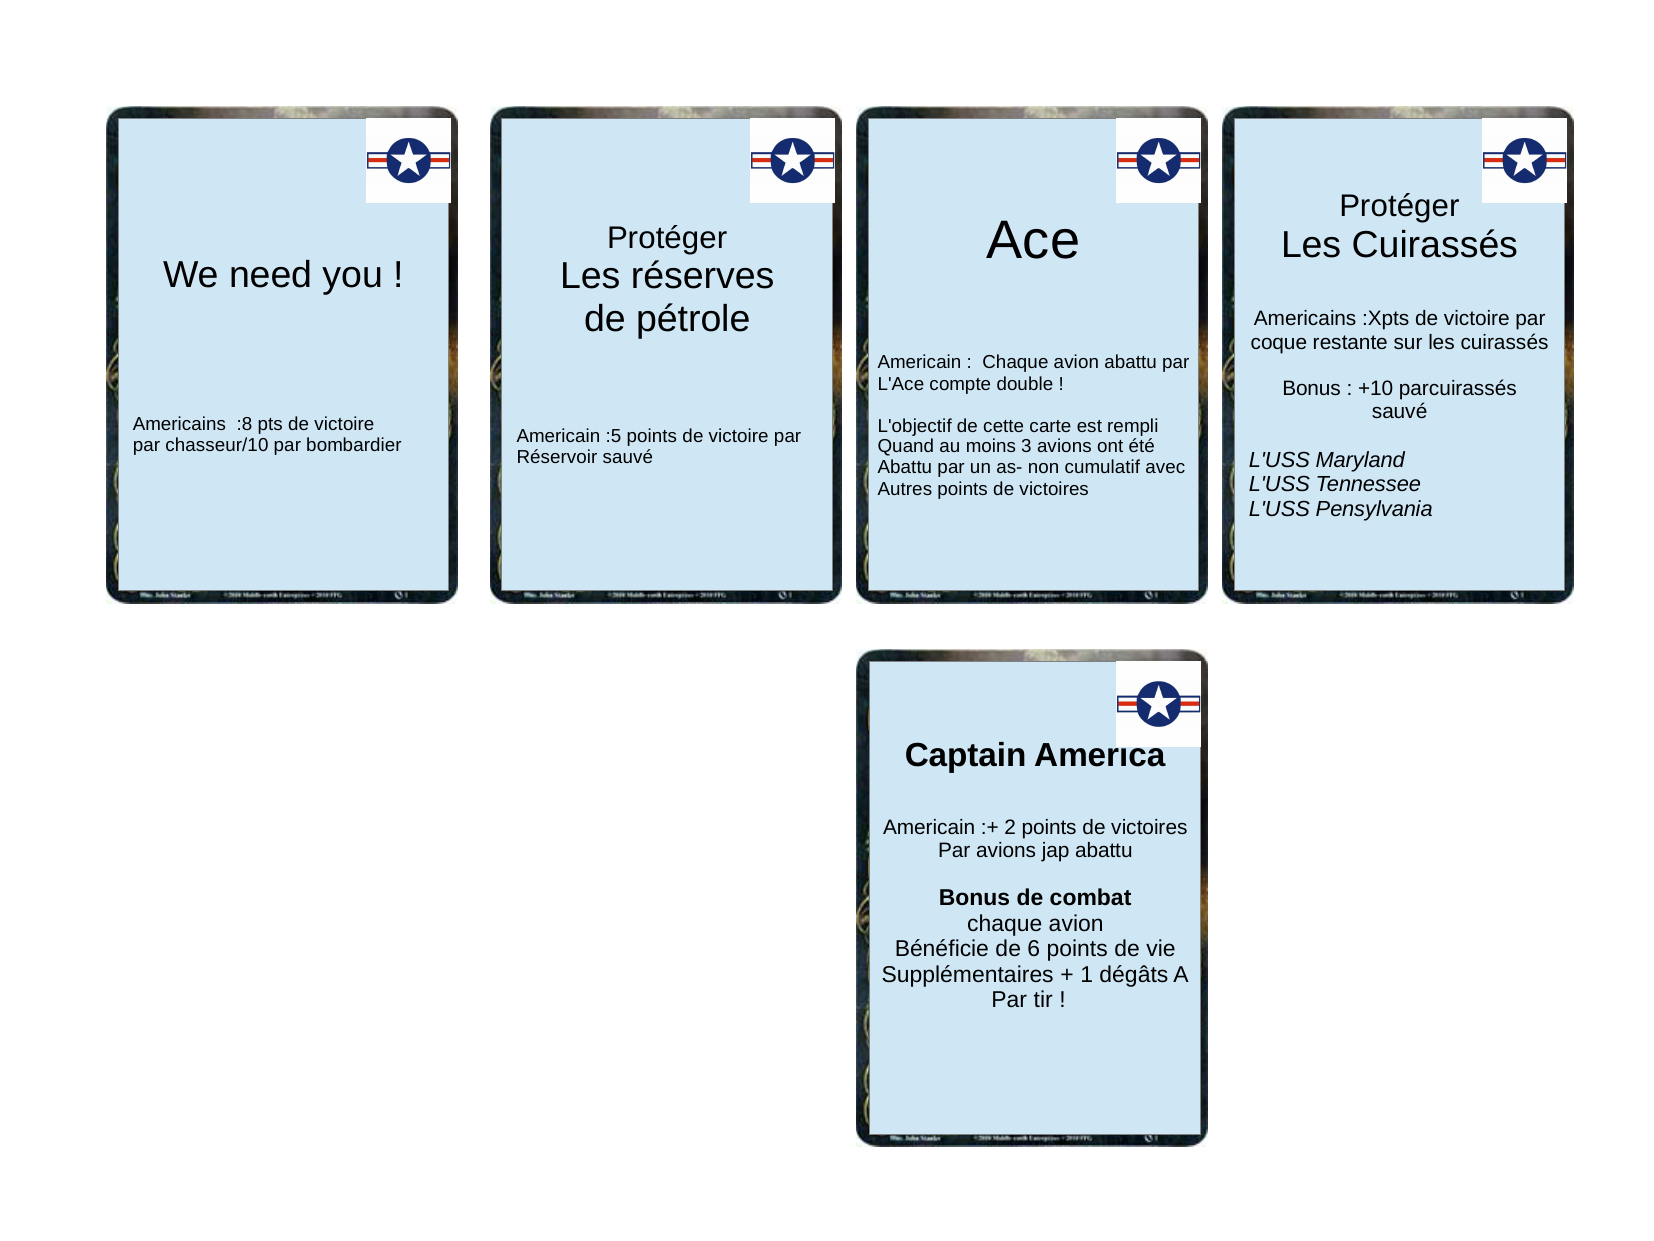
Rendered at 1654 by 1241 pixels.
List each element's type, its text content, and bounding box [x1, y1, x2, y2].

picture [1222, 106, 1574, 604]
picture [106, 106, 458, 604]
picture [490, 106, 842, 604]
picture [856, 106, 1208, 604]
text_box Captain America Americain :+ 2 points de victoires Par avions jap abattu Bonus de combat chaque avion Bénéficie de 6 points de vie Supplémentaires + 1 dégâts A Par tir ! [869, 661, 1201, 1135]
text_box Protéger Les réserves de pétrole Americain :5 points de victoire par Réservoir sauvé [501, 118, 833, 591]
text_box We need you ! Americains :8 pts de victoire par chasseur/10 par bombardier [118, 118, 449, 591]
text_box Protéger Les Cuirassés Americains :Xpts de victoire par coque restante sur les cuirassés Bonus : +10 parcuirassés sauvé L'USS Maryland L'USS Tennessee L'USS Pensylvania [1234, 118, 1565, 591]
picture [856, 649, 1208, 1147]
text_box Ace Americain : Chaque avion abattu par L'Ace compte double ! L'objectif de cette carte est rempli Quand au moins 3 avions ont été Abattu par un as- non cumulatif avec Autres points de victoires [868, 118, 1199, 591]
